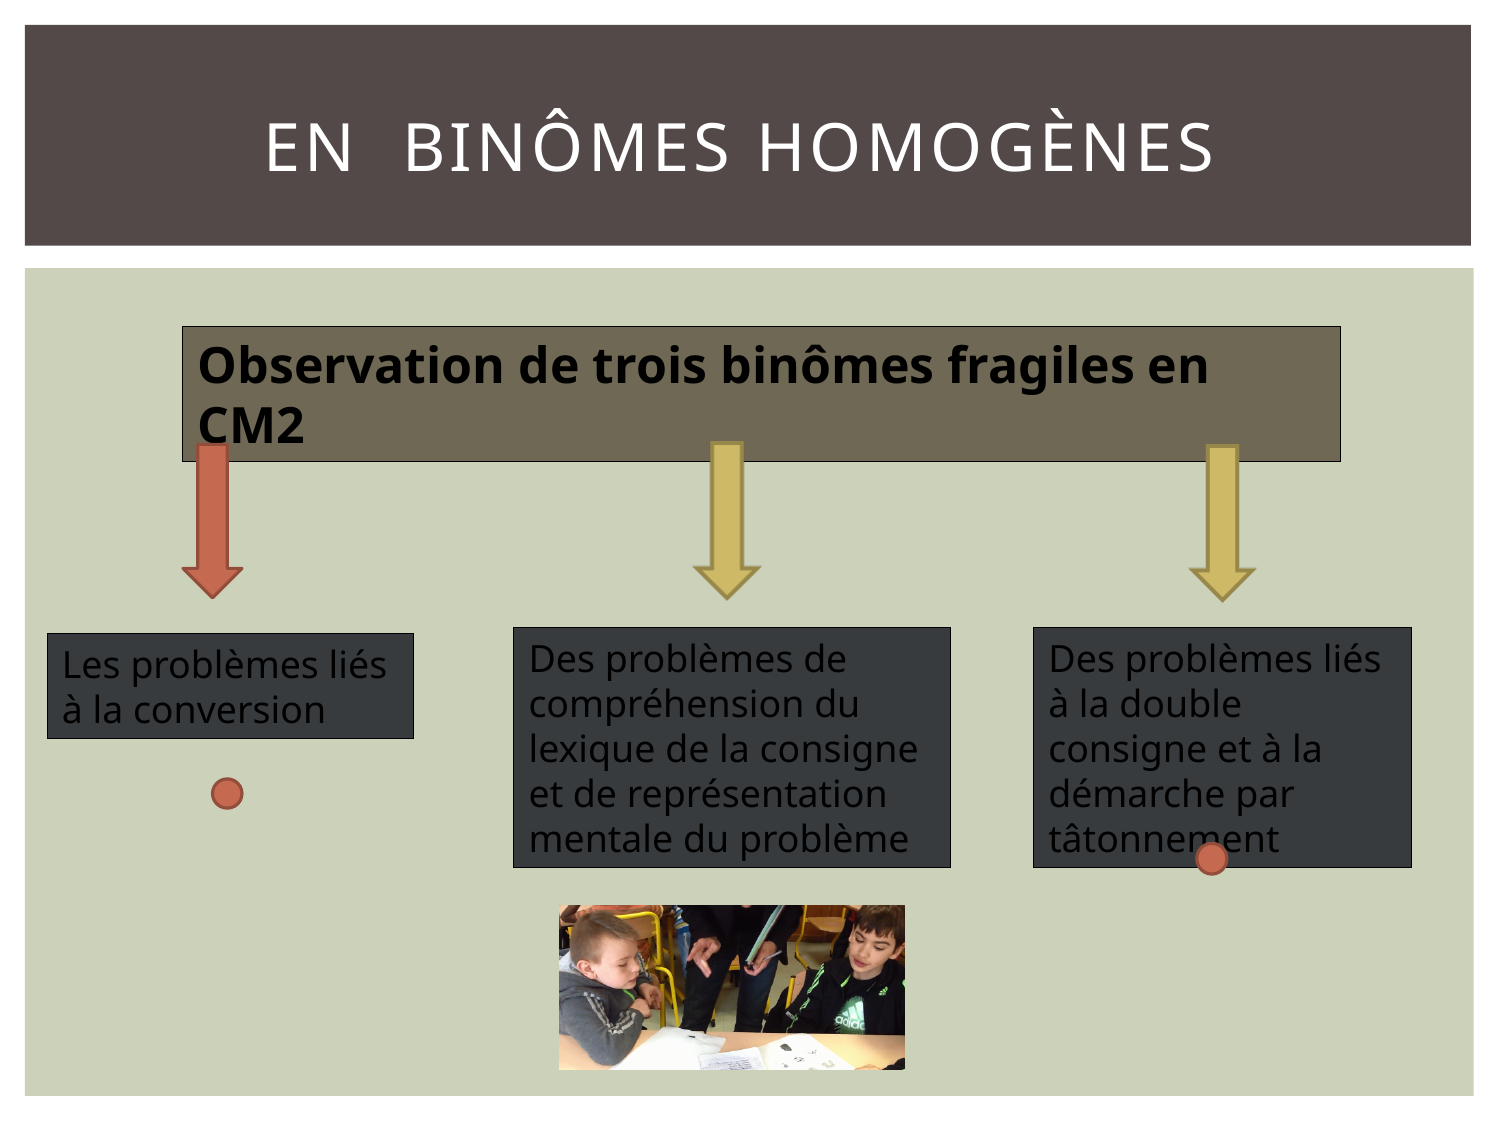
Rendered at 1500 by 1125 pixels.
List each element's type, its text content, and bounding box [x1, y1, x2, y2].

picture [559, 905, 905, 1070]
text_box Des problèmes liés à la double consigne et à la démarche par tâtonnement [1033, 627, 1412, 868]
text_box Les problèmes liés à la conversion [47, 633, 414, 739]
text_box [182, 444, 243, 598]
picture [1188, 444, 1257, 603]
text_box [1196, 843, 1227, 875]
title En binômes homogènes [62, 58, 1438, 232]
text_box Des problèmes de compréhension du lexique de la consigne et de représentation mentale du problème [513, 627, 951, 868]
text_box [212, 778, 243, 809]
picture [692, 441, 762, 601]
text_box Observation de trois binômes fragiles en CM2 [182, 326, 1341, 462]
